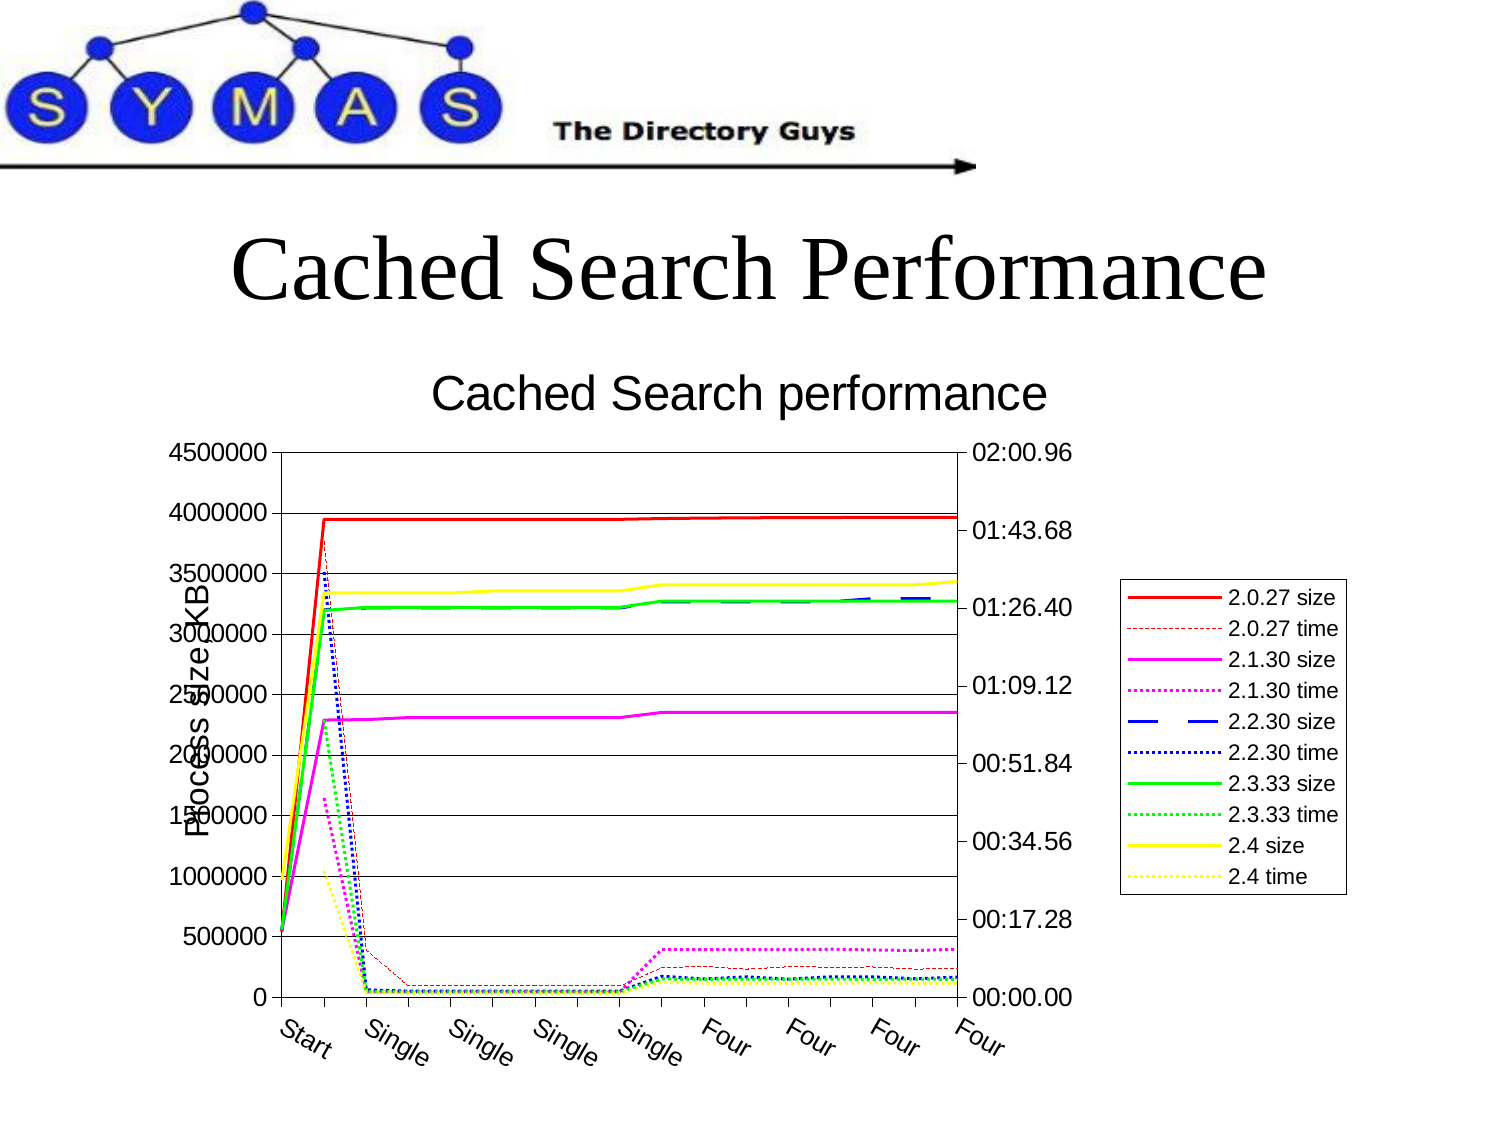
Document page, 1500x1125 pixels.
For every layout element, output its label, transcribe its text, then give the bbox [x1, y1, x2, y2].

chart [144, 337, 1353, 1090]
title Cached Search Performance [112, 187, 1388, 351]
picture [0, 0, 976, 188]
